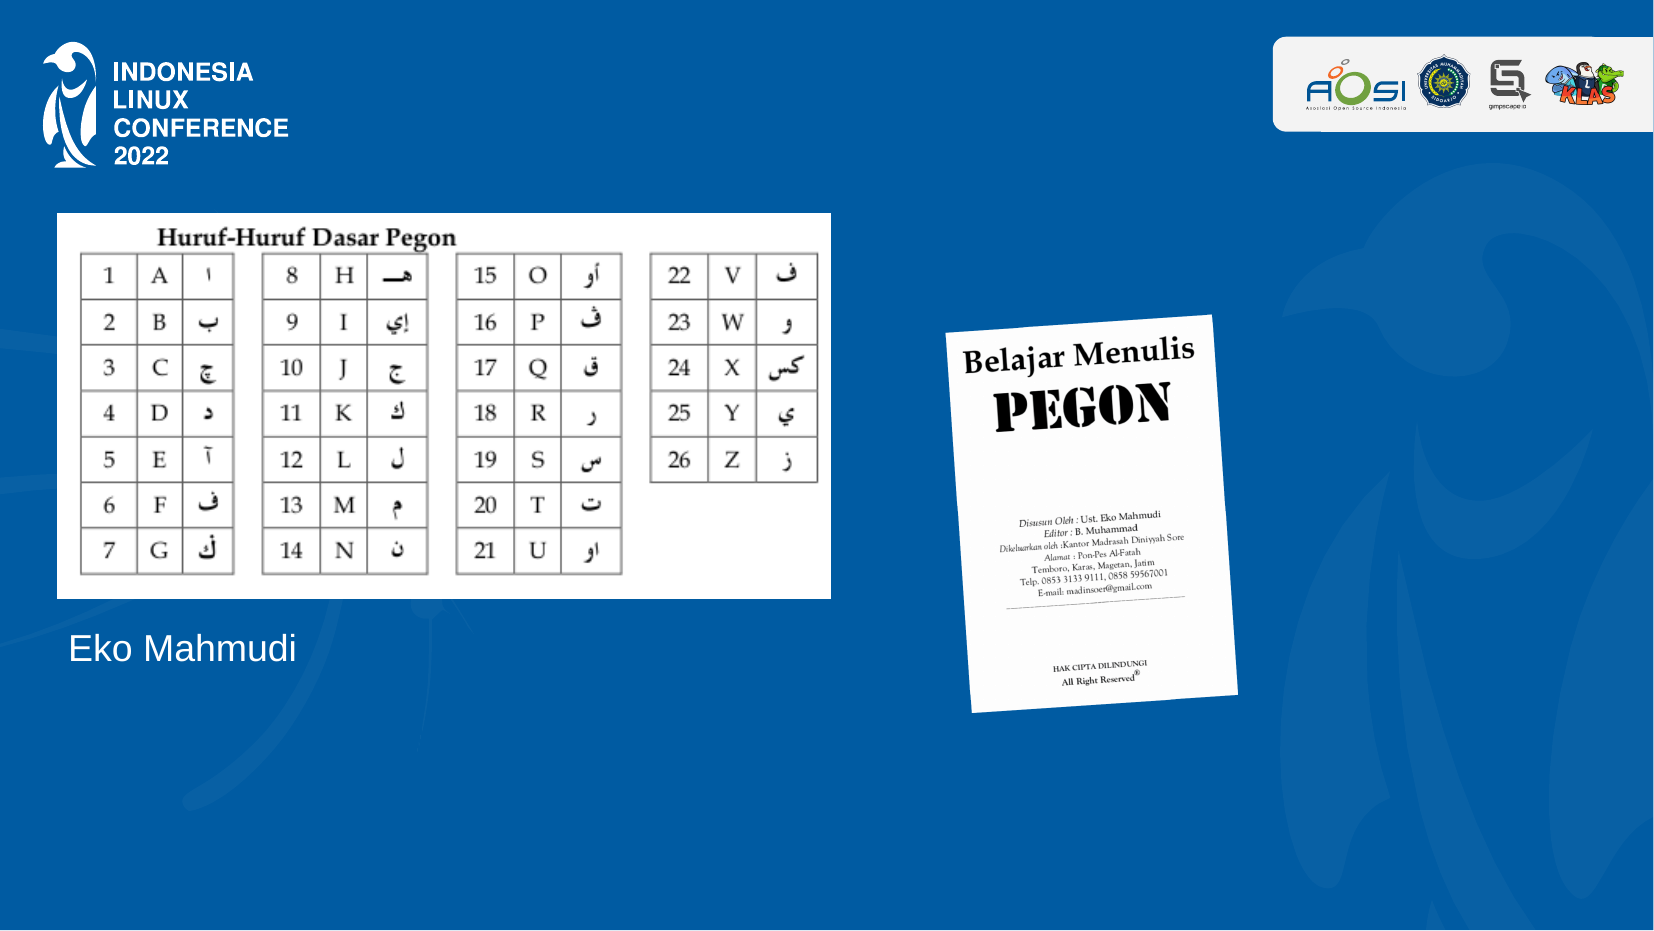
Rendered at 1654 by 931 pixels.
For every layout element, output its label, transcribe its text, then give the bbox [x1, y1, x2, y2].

picture [57, 213, 831, 600]
picture [1417, 54, 1471, 108]
text_box Eko Mahmudi [53, 619, 312, 677]
picture [1545, 62, 1624, 105]
picture [945, 314, 1238, 713]
